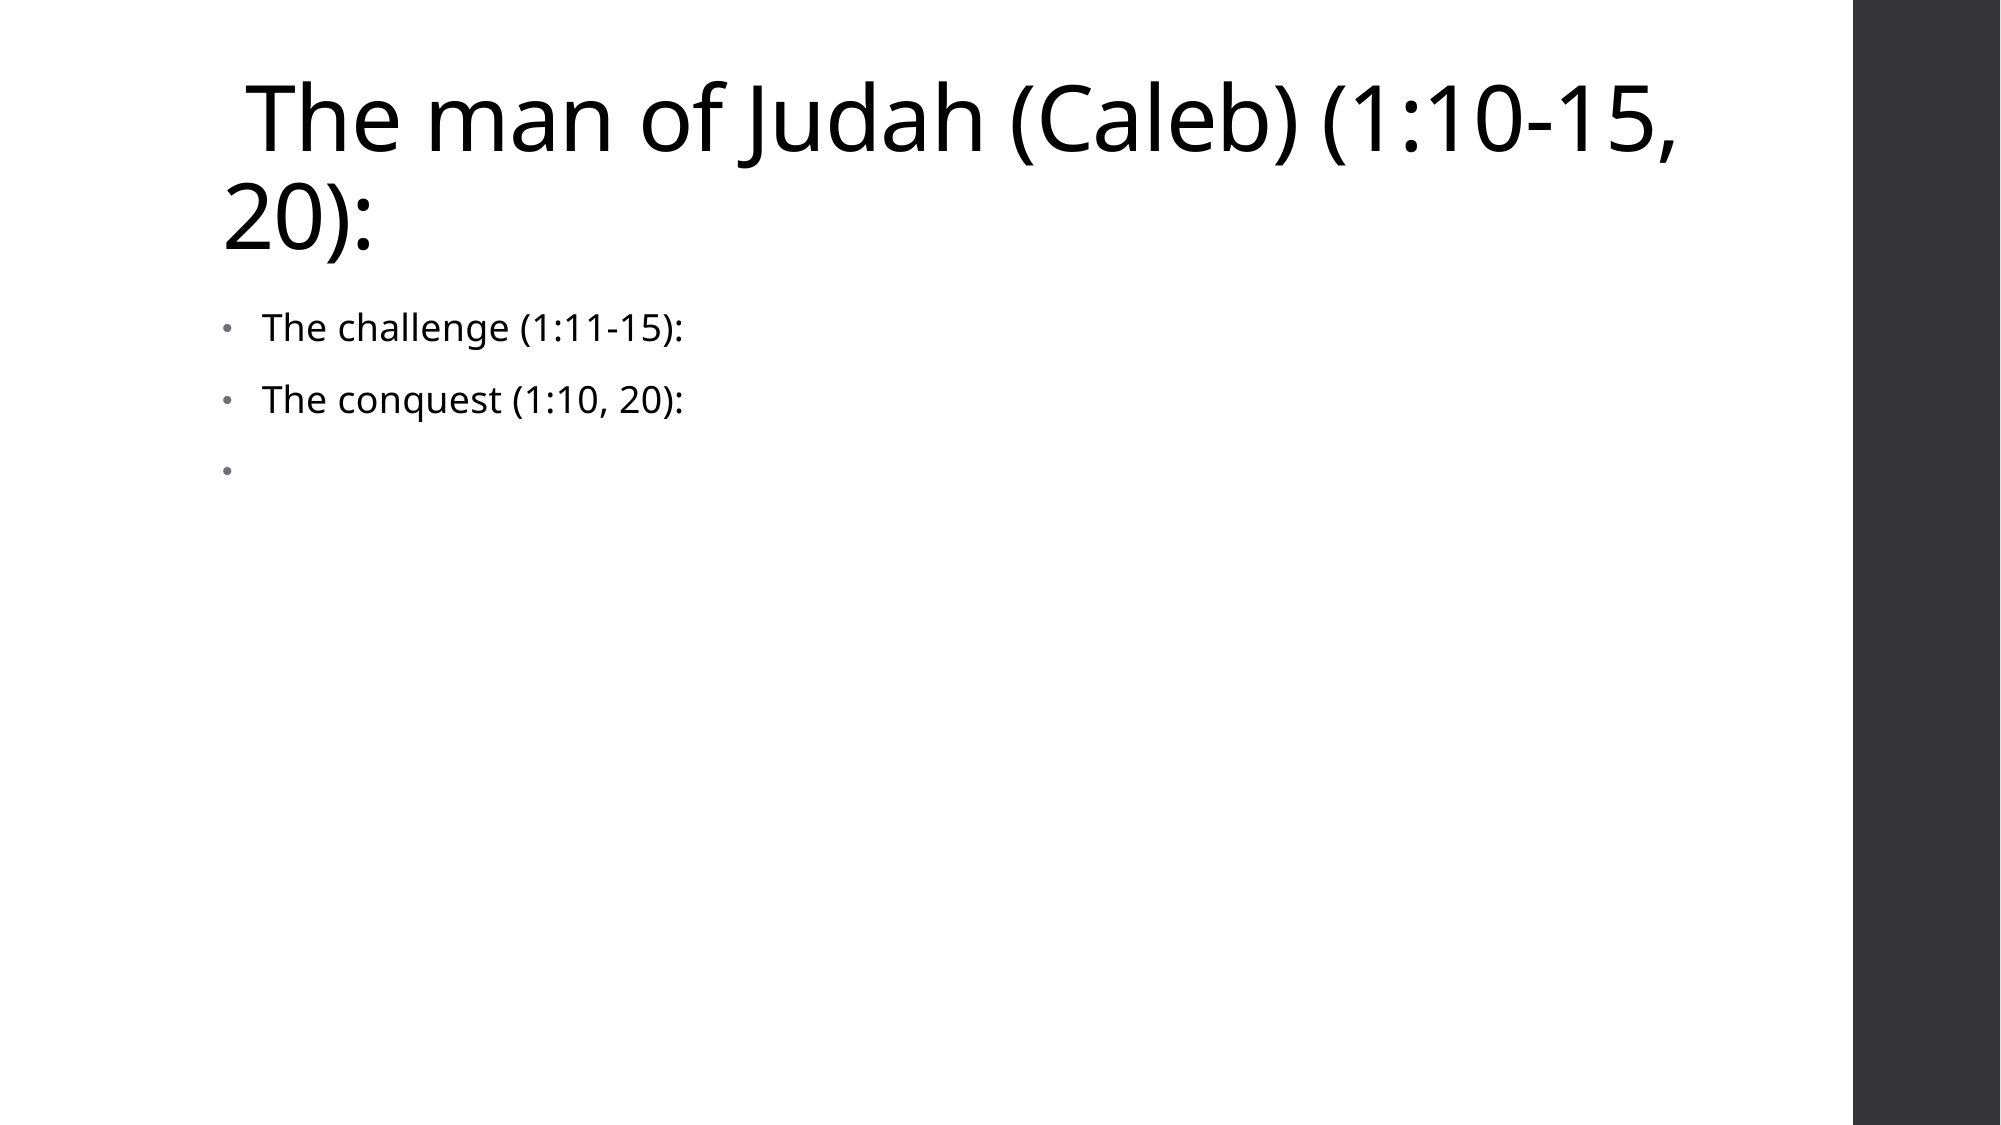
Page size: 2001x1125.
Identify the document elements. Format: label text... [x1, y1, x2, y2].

list The challenge (1:11-15): The conquest (1:10, 20): [206, 299, 1617, 1014]
title The man of Judah (Caleb) (1:10-15, 20): [206, 60, 1797, 278]
